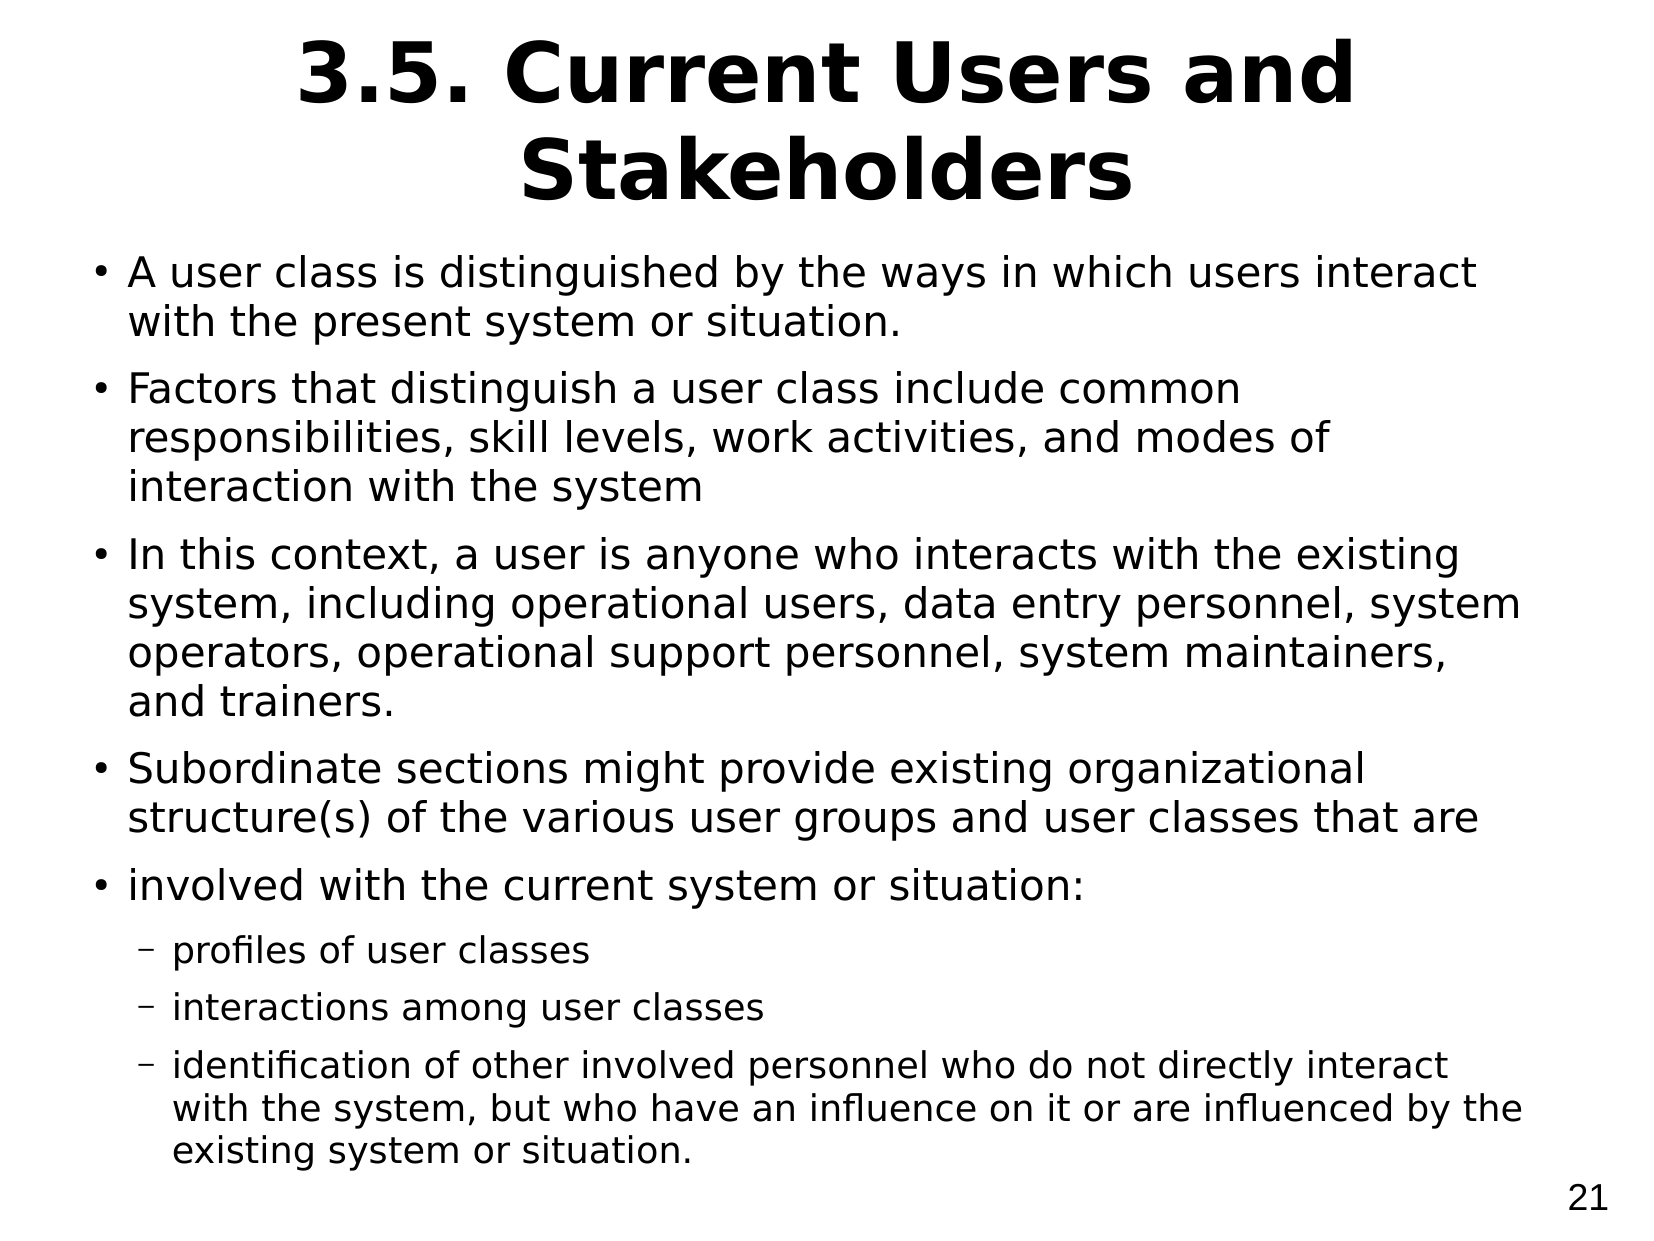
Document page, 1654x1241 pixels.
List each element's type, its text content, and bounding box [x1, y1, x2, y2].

list A user class is distinguished by the ways in which users interact with the present system or situation. Factors that distinguish a user class include common responsibilities, skill levels, work activities, and modes of interaction with the system In this context, a user is anyone who interacts with the existing system, including operational users, data entry personnel, system operators, operational support personnel, system maintainers, and trainers. Subordinate sections might provide existing organizational structure(s) of the various user groups and user classes that are involved with the current system or situation: profiles of user classes interactions among user classes identification of other involved personnel who do not directly interact with the system, but who have an influence on it or are influenced by the existing system or situation. [82, 248, 1538, 1186]
title 3.5. Current Users and Stakeholders [82, 25, 1571, 220]
